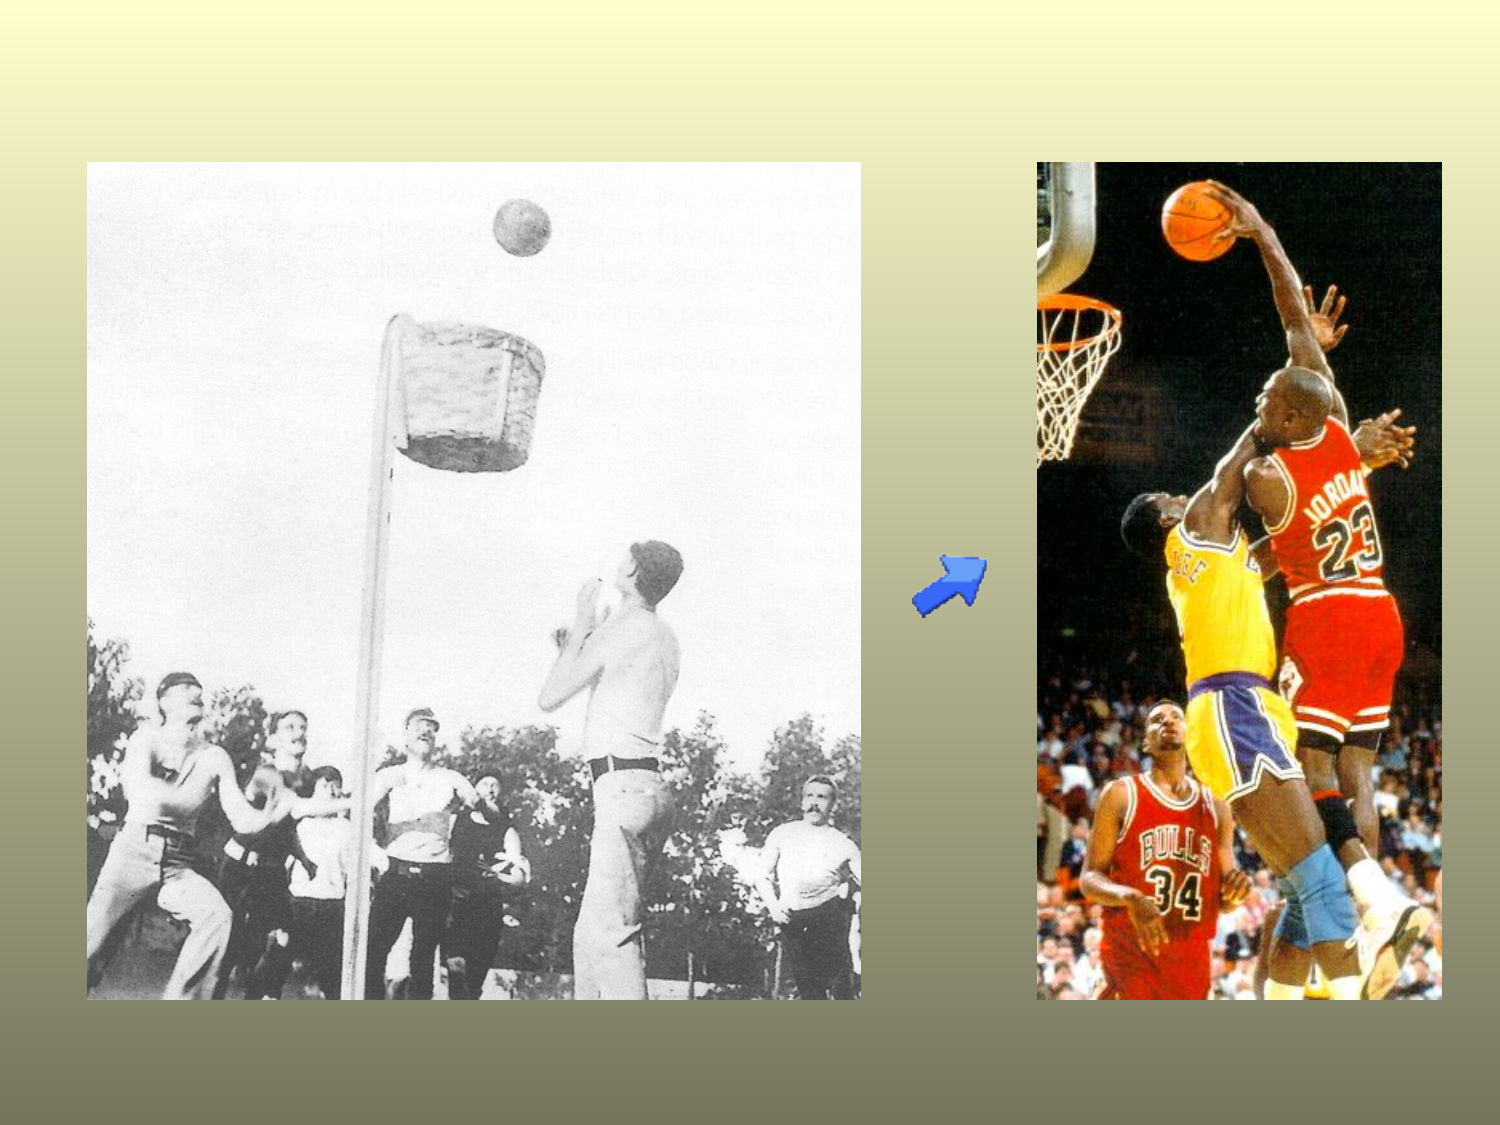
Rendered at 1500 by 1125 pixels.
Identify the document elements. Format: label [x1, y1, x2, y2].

picture [1037, 162, 1442, 1000]
picture [87, 162, 861, 1000]
picture [912, 537, 993, 618]
